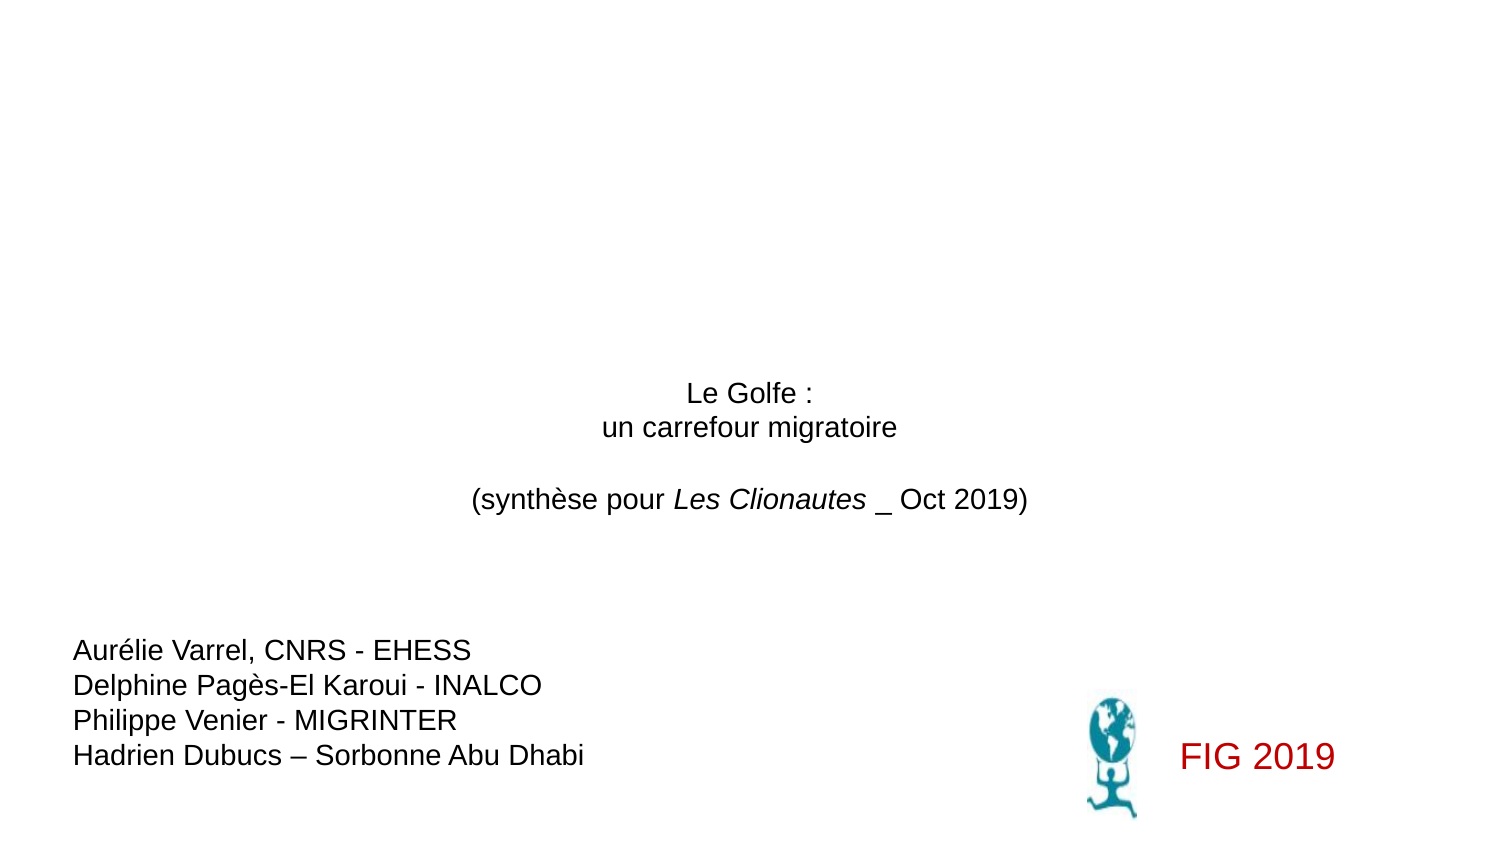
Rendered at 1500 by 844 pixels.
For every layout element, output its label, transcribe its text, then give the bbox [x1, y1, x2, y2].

text_box Aurélie Varrel, CNRS - EHESS Delphine Pagès-El Karoui - INALCO Philippe Venier - MIGRINTER Hadrien Dubucs – Sorbonne Abu Dhabi [58, 623, 1449, 779]
title Le Golfe : un carrefour migratoire [51, 122, 1449, 459]
picture [1087, 689, 1137, 821]
text_box FIG 2019 [1164, 724, 1473, 785]
subtitle (synthèse pour Les Clionautes _ Oct 2019) [51, 464, 1449, 595]
